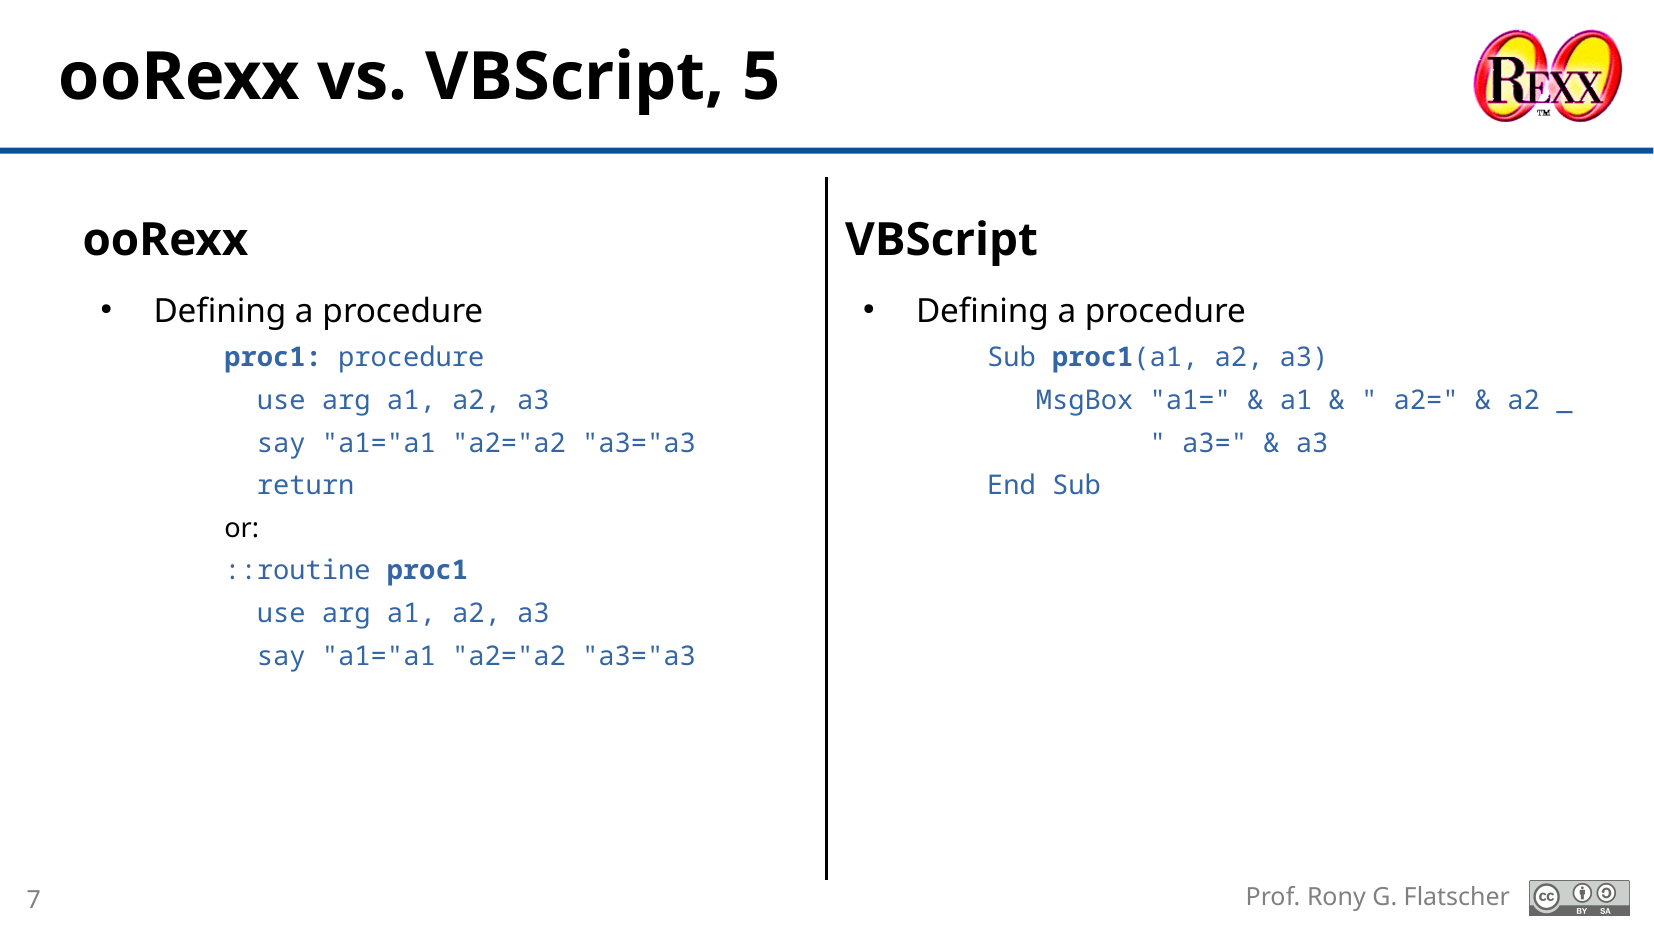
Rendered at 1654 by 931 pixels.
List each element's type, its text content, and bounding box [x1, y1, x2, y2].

title ooRexx vs. VBScript, 5 [0, 0, 1654, 148]
list ooRexx Defining a procedure proc1: procedure use arg a1, a2, a3 say "a1="a1 "a2="a2 "a3="a3 return or: ::routine proc1 use arg a1, a2, a3 say "a1="a1 "a2="a2 "a3="a3 [82, 206, 809, 857]
list VBScript Defining a procedure Sub proc1(a1, a2, a3) MsgBox "a1=" & a1 & " a2=" & a2 _ " a3=" & a3 End Sub [845, 206, 1654, 857]
